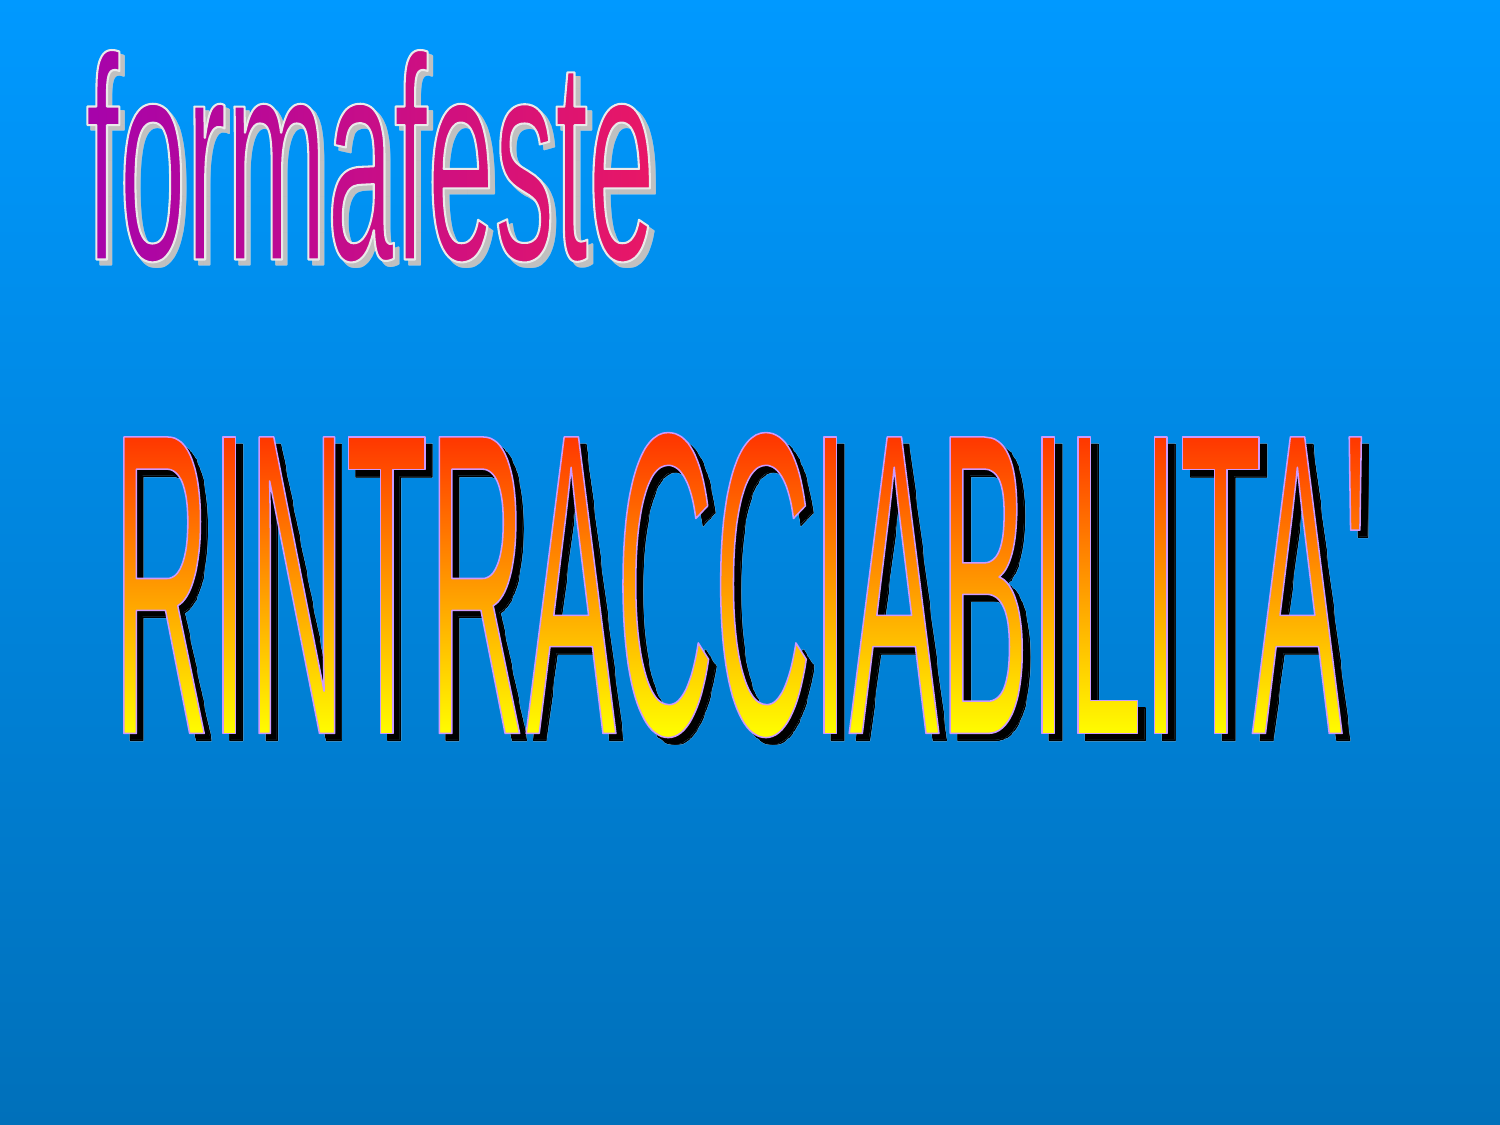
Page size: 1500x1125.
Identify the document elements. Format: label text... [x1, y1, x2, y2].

text_box formafeste [194, 103, 225, 260]
text_box formafeste [497, 104, 551, 263]
text_box RINTRACCIABILITA' [1349, 436, 1362, 531]
text_box RINTRACCIABILITA' [526, 436, 616, 734]
text_box RINTRACCIABILITA' [259, 436, 335, 734]
text_box RINTRACCIABILITA' [823, 436, 837, 734]
text_box RINTRACCIABILITA' [1041, 436, 1055, 734]
text_box formafeste [234, 103, 319, 260]
text_box RINTRACCIABILITA' [1077, 436, 1138, 734]
text_box formafeste [432, 103, 490, 263]
text_box formafeste [87, 50, 120, 260]
text_box RINTRACCIABILITA' [1252, 436, 1343, 734]
text_box RINTRACCIABILITA' [123, 436, 205, 734]
text_box RINTRACCIABILITA' [720, 432, 807, 738]
text_box RINTRACCIABILITA' [950, 436, 1023, 734]
text_box RINTRACCIABILITA' [849, 436, 939, 734]
text_box RINTRACCIABILITA' [1154, 436, 1168, 734]
text_box RINTRACCIABILITA' [348, 436, 426, 734]
text_box formafeste [124, 103, 182, 263]
text_box formafeste [593, 103, 650, 263]
text_box formafeste [556, 72, 588, 262]
text_box RINTRACCIABILITA' [222, 436, 236, 734]
text_box formafeste [331, 103, 394, 263]
text_box RINTRACCIABILITA' [622, 432, 709, 738]
text_box formafeste [395, 50, 428, 260]
text_box RINTRACCIABILITA' [1182, 436, 1260, 734]
text_box RINTRACCIABILITA' [439, 436, 520, 734]
